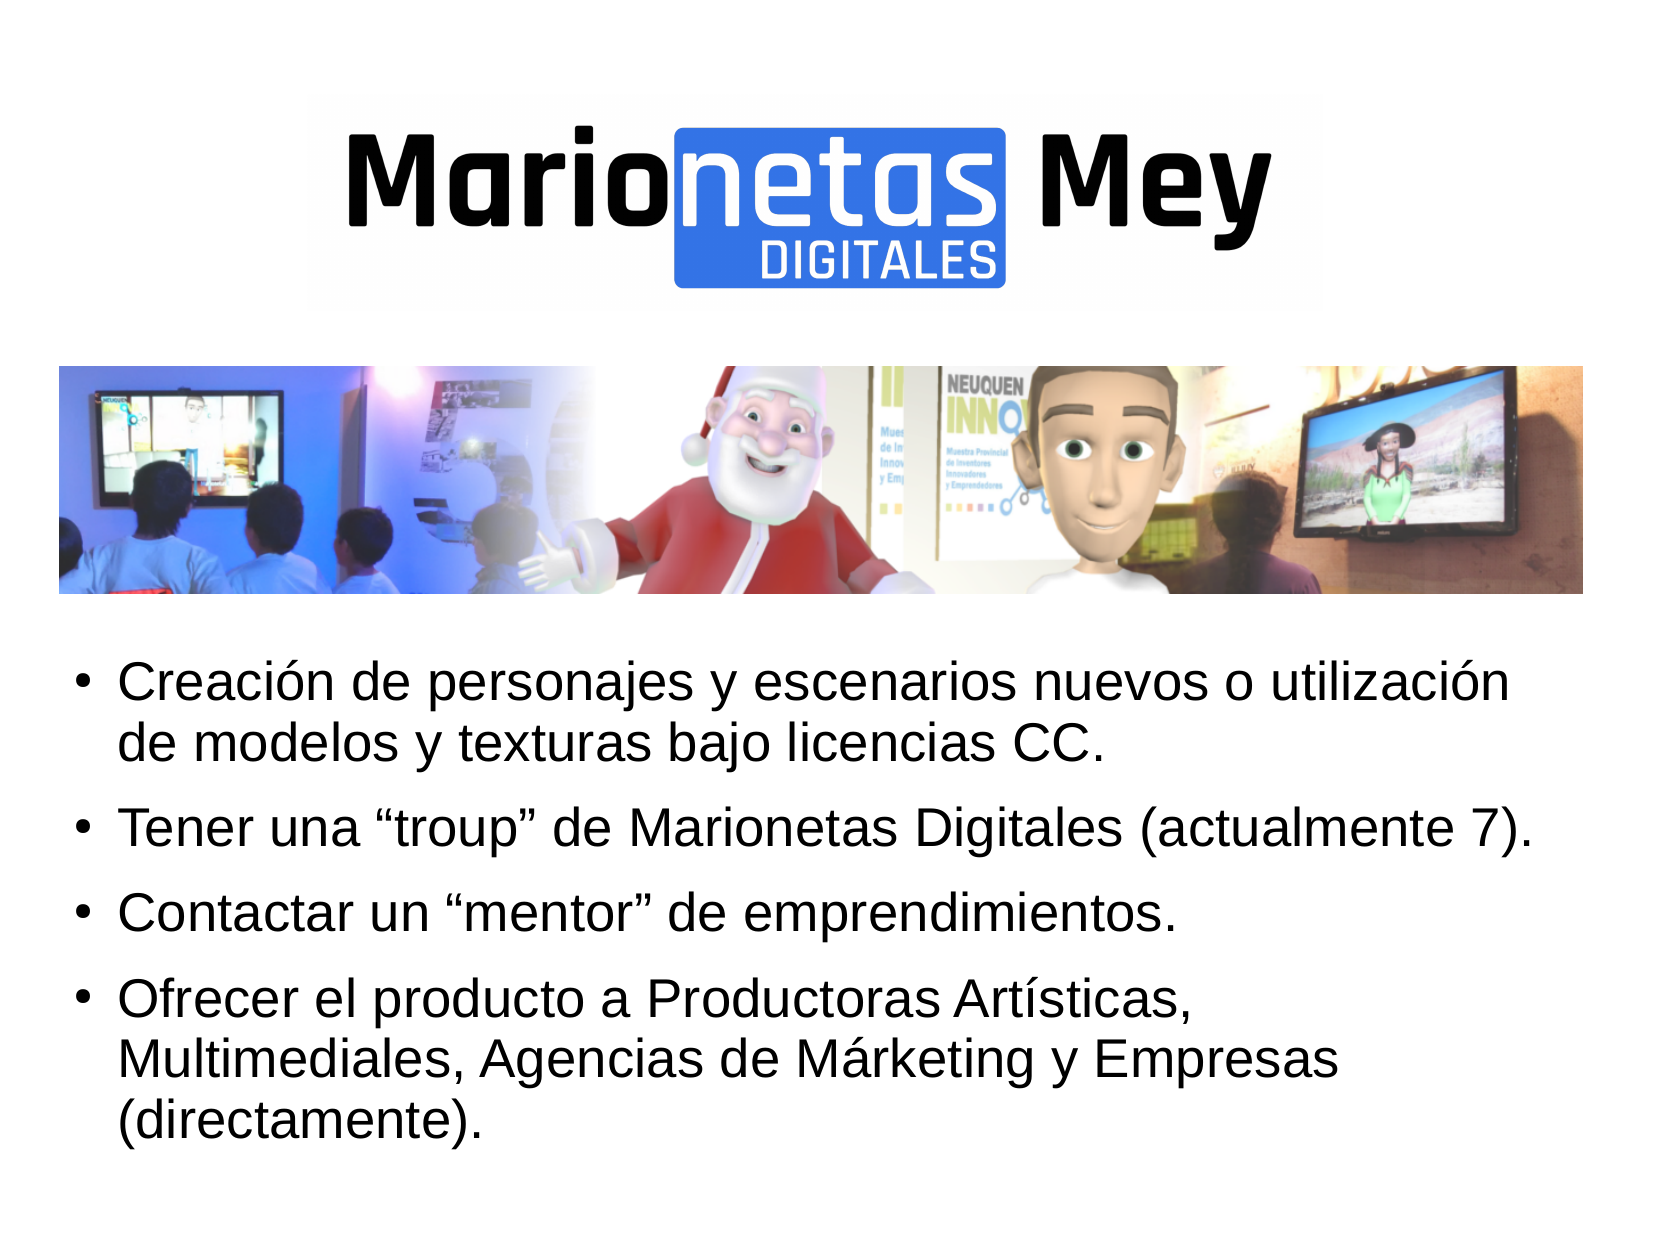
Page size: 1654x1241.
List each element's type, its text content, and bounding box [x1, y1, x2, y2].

list Creación de personajes y escenarios nuevos o utilización de modelos y texturas bajo licencias CC. Tener una “troup” de Marionetas Digitales (actualmente 7). Contactar un “mentor” de emprendimientos. Ofrecer el producto a Productoras Artísticas, Multimediales, Agencias de Márketing y Empresas (directamente). [59, 650, 1548, 1170]
picture [59, 366, 1583, 594]
picture [307, 94, 1323, 311]
